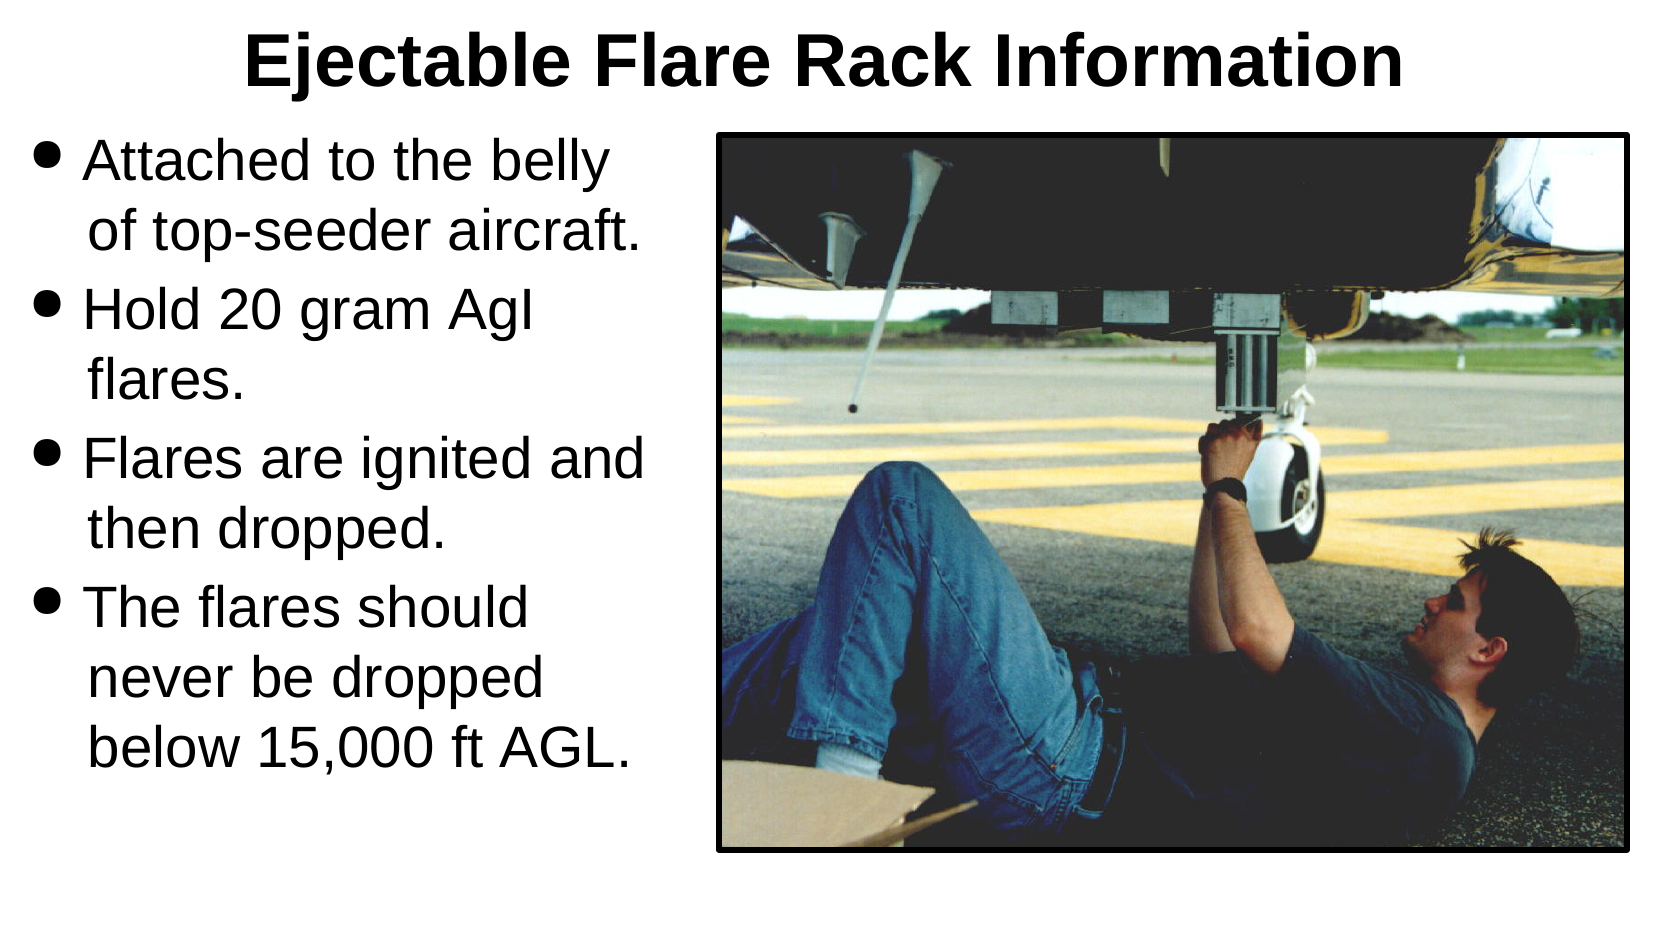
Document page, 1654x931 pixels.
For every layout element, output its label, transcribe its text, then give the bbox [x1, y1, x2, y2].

text_box Attached to the belly of top-seeder aircraft. Hold 20 gram AgI flares. Flares are ignited and then dropped. The flares should never be dropped below 15,000 ft AGL. [13, 114, 675, 787]
picture [721, 138, 1624, 847]
title Ejectable Flare Rack Information [0, 5, 1654, 107]
